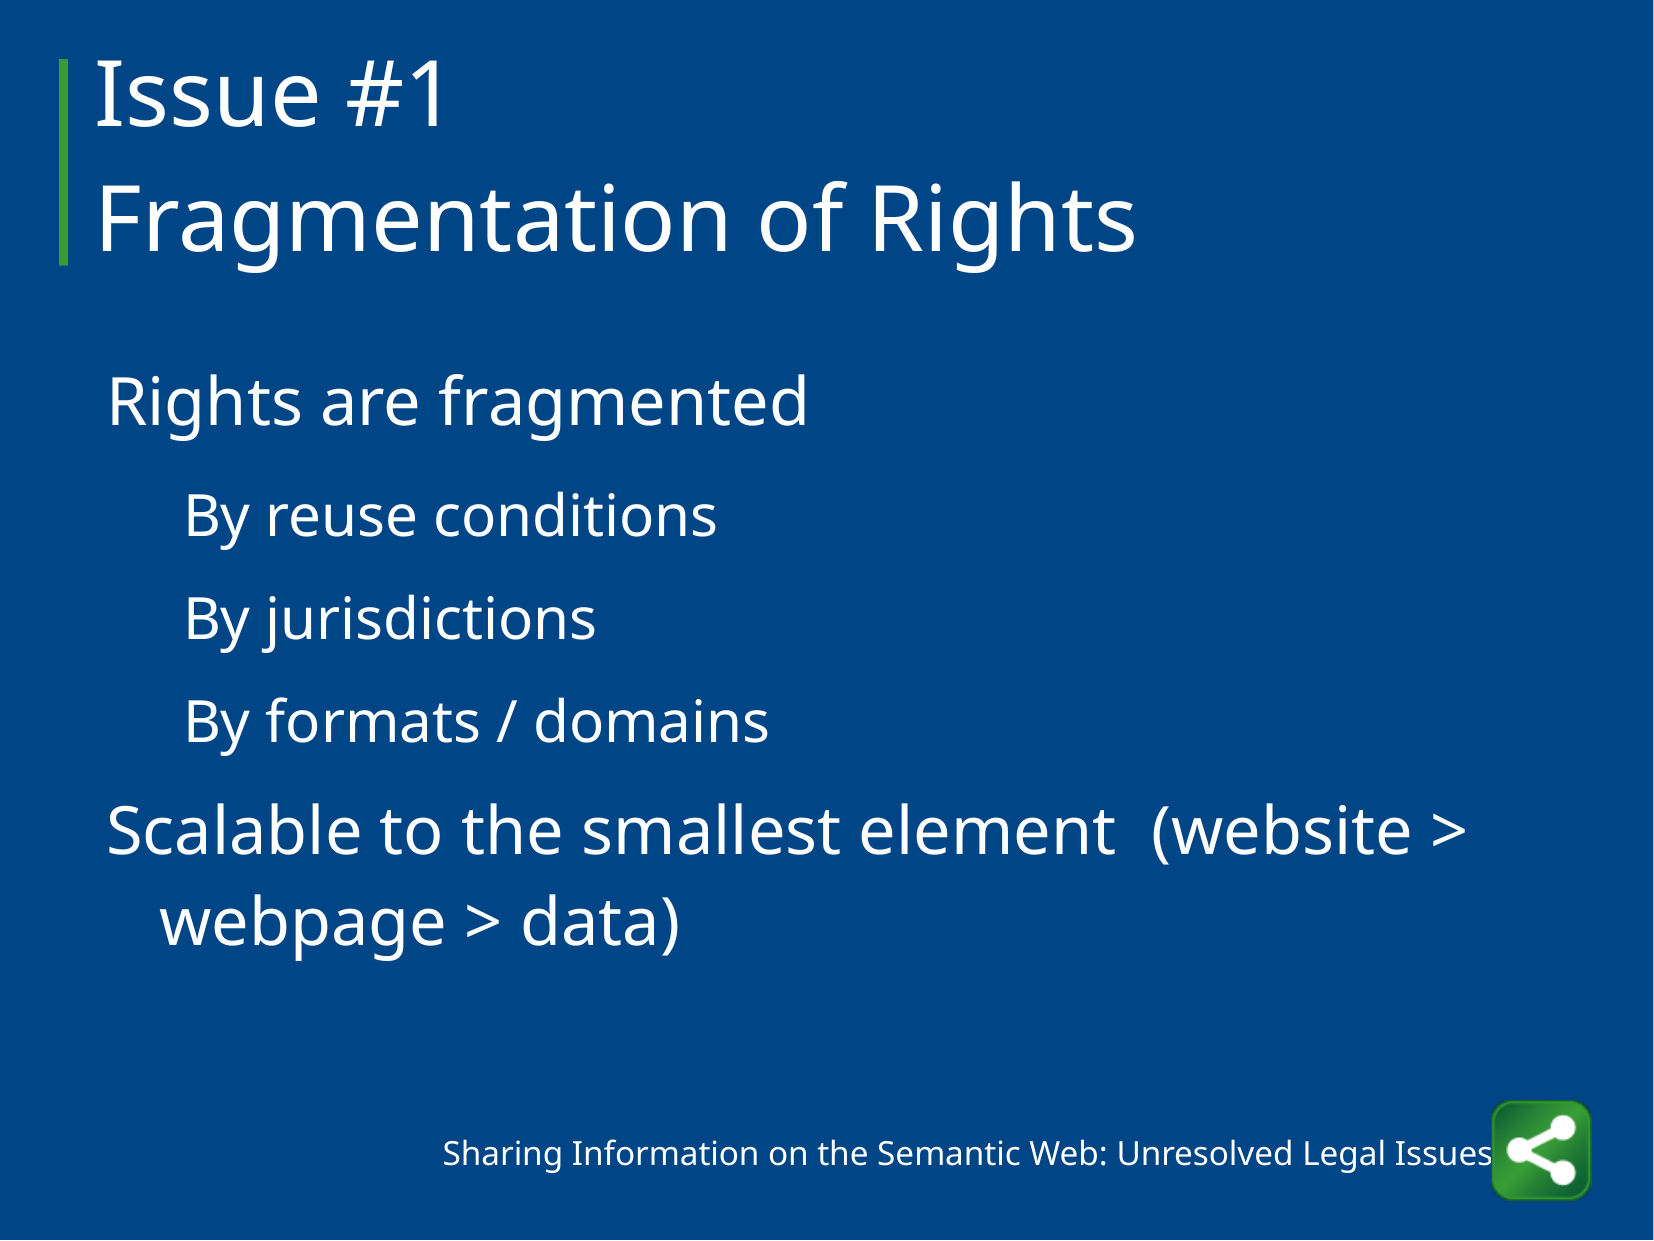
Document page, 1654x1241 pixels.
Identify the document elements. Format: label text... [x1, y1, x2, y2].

list Rights are fragmented By reuse conditions By jurisdictions By formats / domains Scalable to the smallest element (website > webpage > data) [88, 354, 1577, 1078]
picture [1491, 1100, 1592, 1201]
title Issue #1 Fragmentation of Rights [94, 41, 1577, 265]
